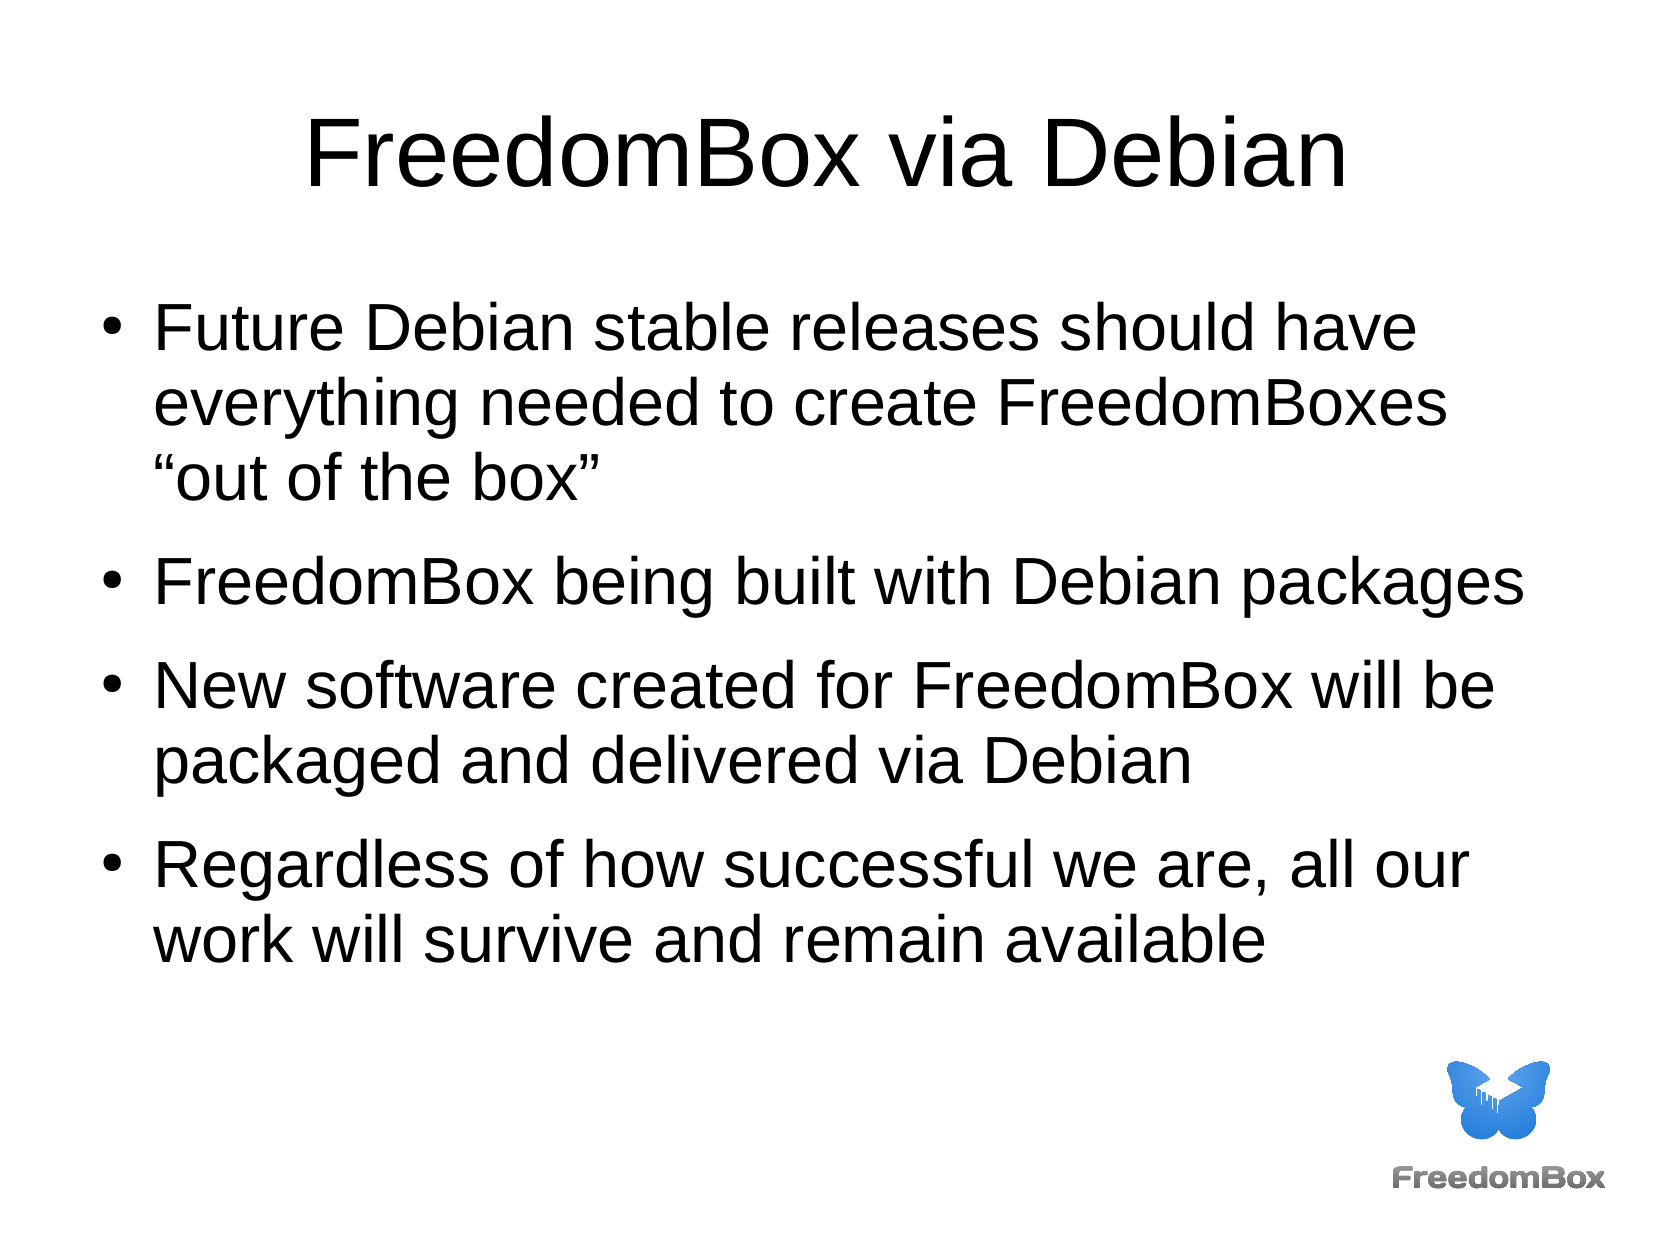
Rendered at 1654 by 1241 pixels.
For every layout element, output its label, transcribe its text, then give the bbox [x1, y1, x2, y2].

title FreedomBox via Debian [82, 49, 1571, 257]
list Future Debian stable releases should have everything needed to create FreedomBoxes “out of the box” FreedomBox being built with Debian packages New software created for FreedomBox will be packaged and delivered via Debian Regardless of how successful we are, all our work will survive and remain available [82, 290, 1571, 1109]
